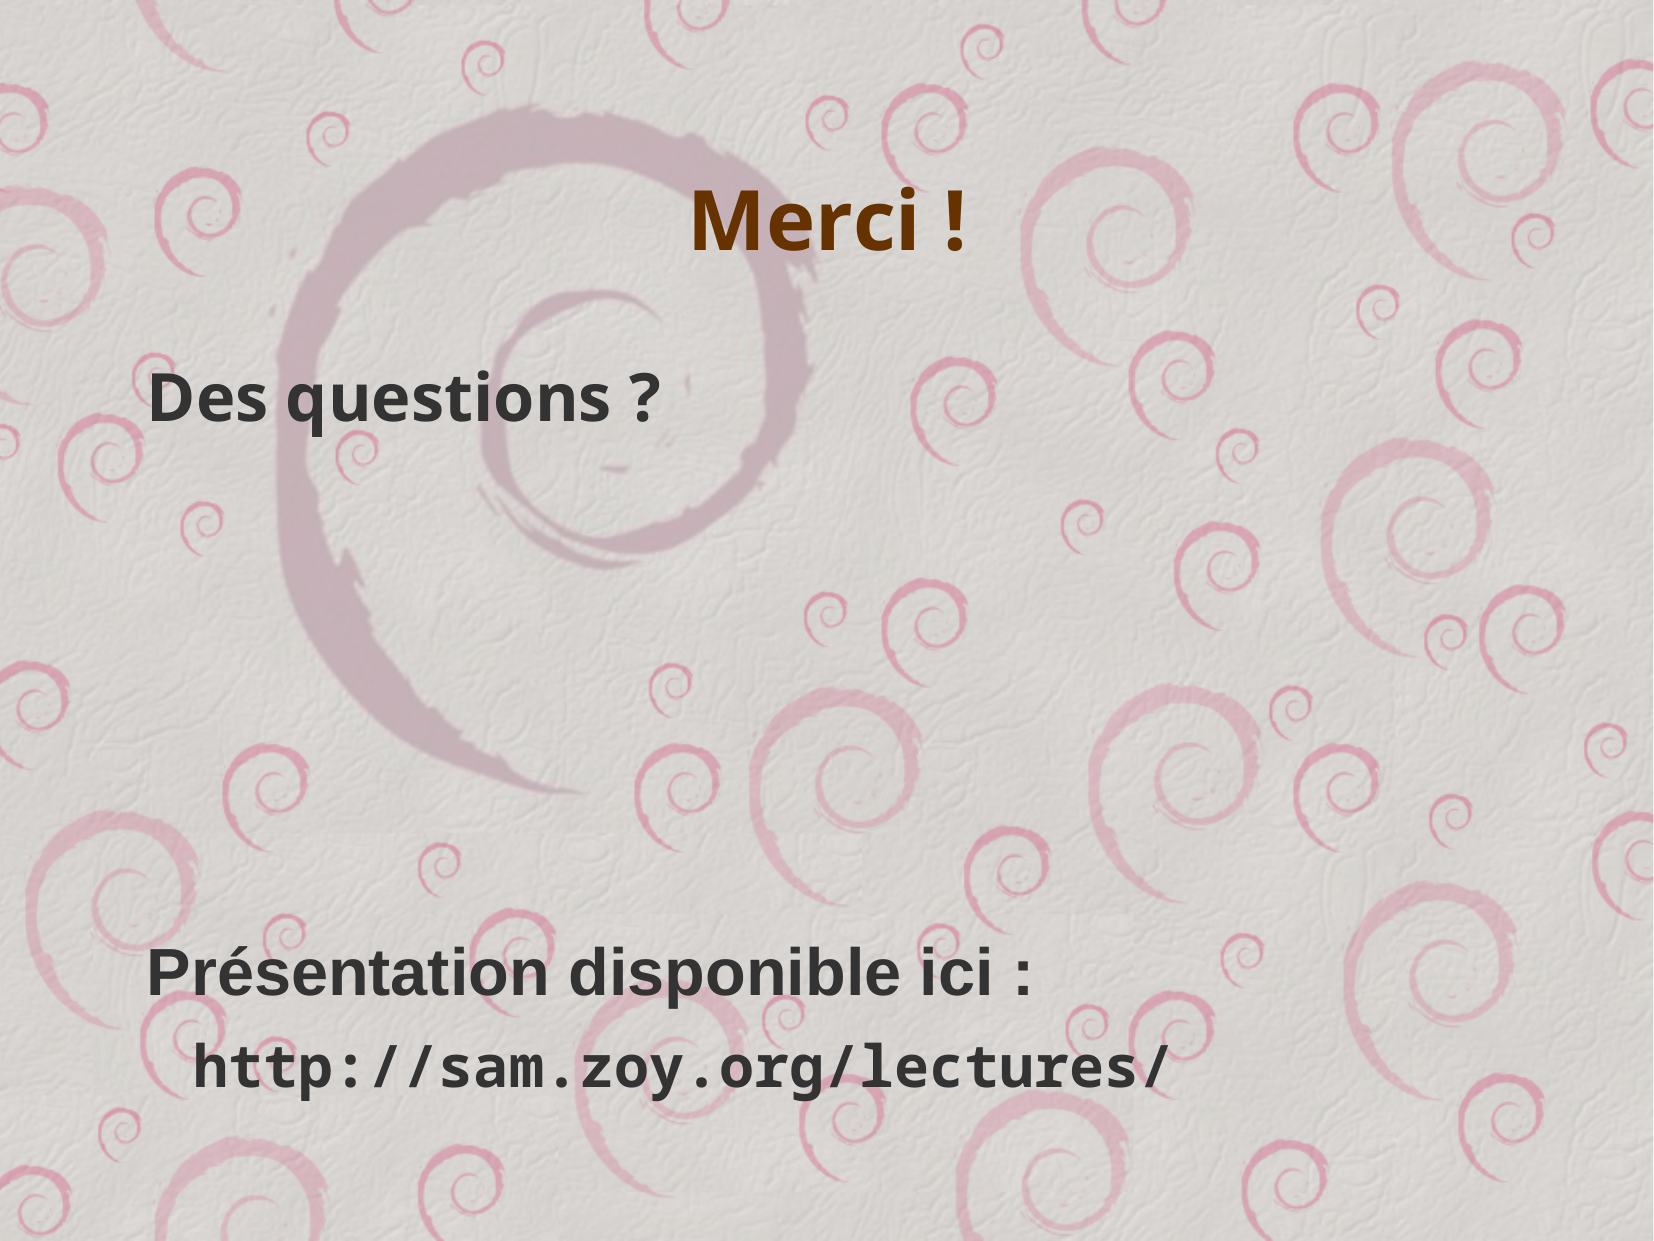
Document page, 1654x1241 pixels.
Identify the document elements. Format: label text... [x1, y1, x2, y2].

list Présentation disponible ici : http://sam.zoy.org/lectures/ [134, 935, 1516, 1110]
picture [0, 0, 1654, 1241]
list Des questions ? [134, 350, 1516, 480]
title Merci ! [121, 114, 1534, 322]
